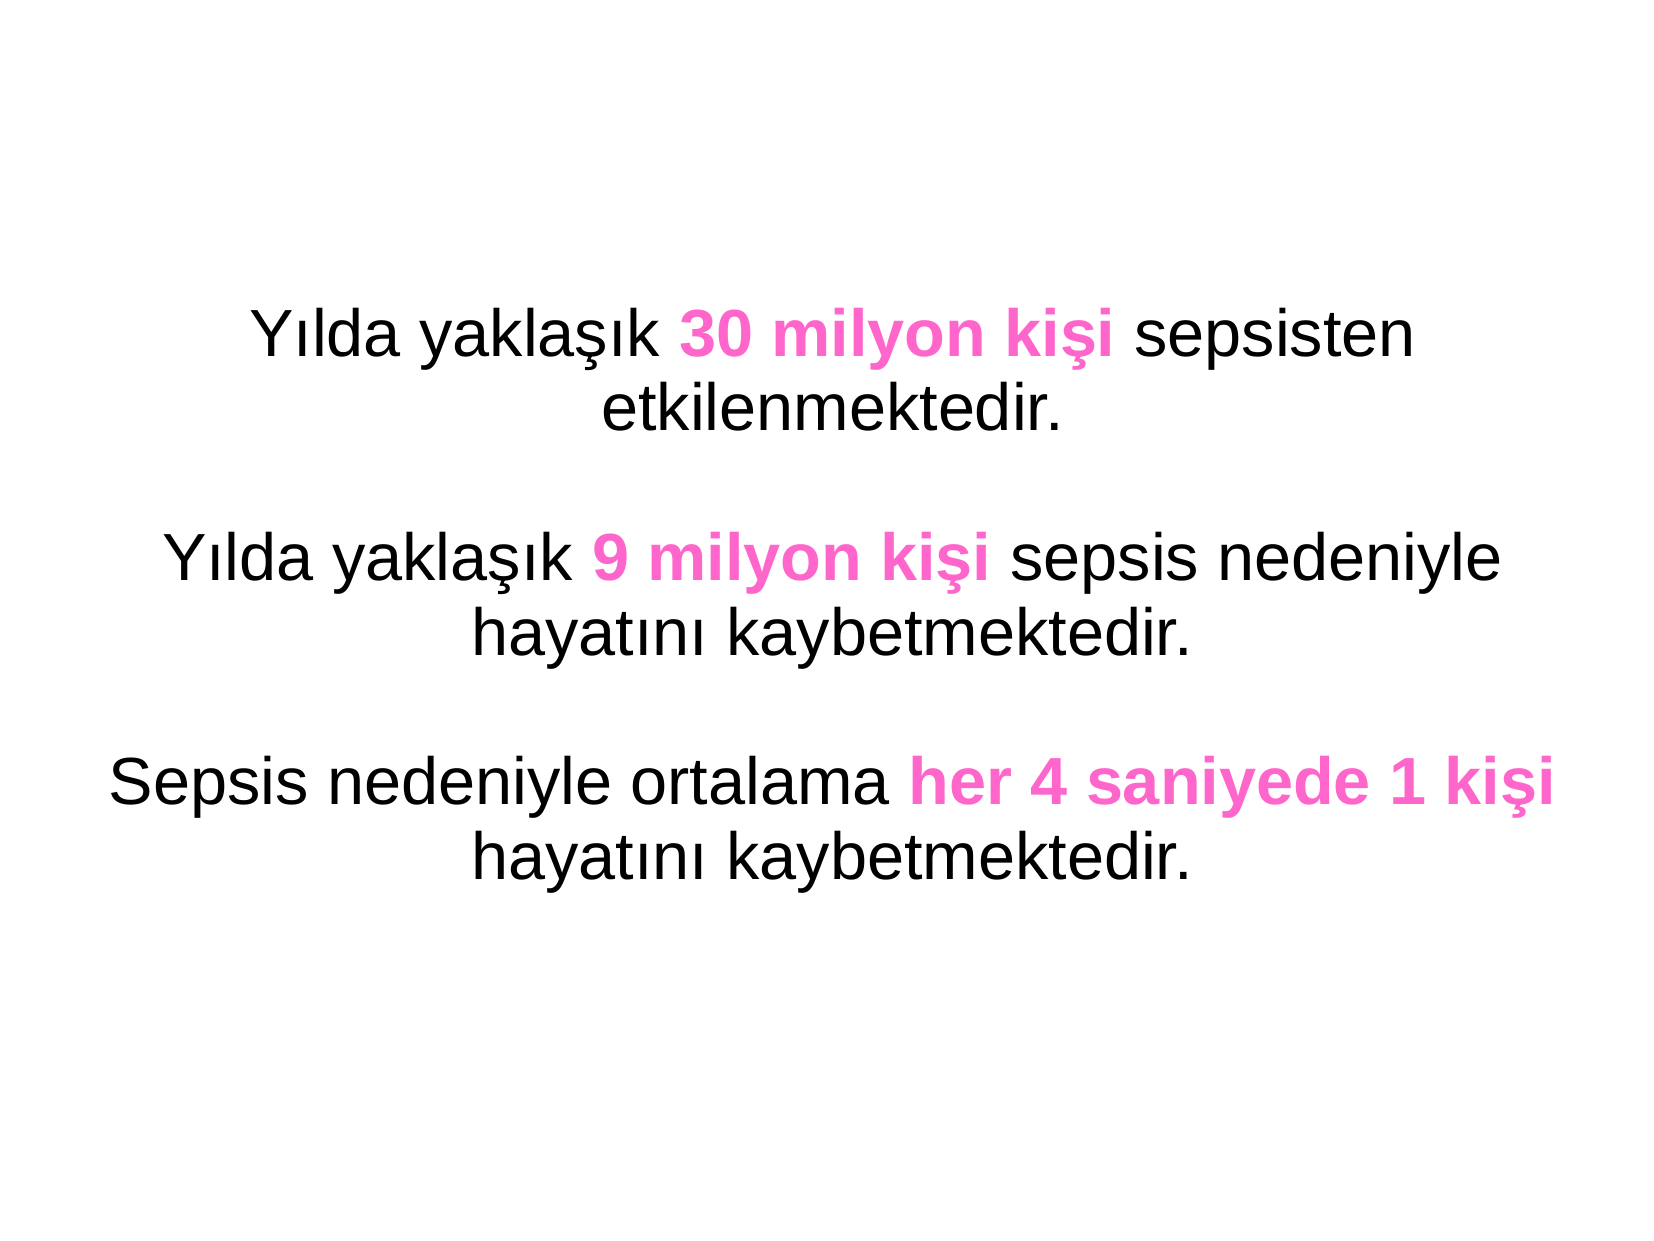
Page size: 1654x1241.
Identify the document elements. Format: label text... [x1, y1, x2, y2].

subtitle Yılda yaklaşık 30 milyon kişi sepsisten etkilenmektedir. Yılda yaklaşık 9 milyon kişi sepsis nedeniyle hayatını kaybetmektedir. Sepsis nedeniyle ortalama her 4 saniyede 1 kişi hayatını kaybetmektedir. [88, 185, 1577, 1004]
